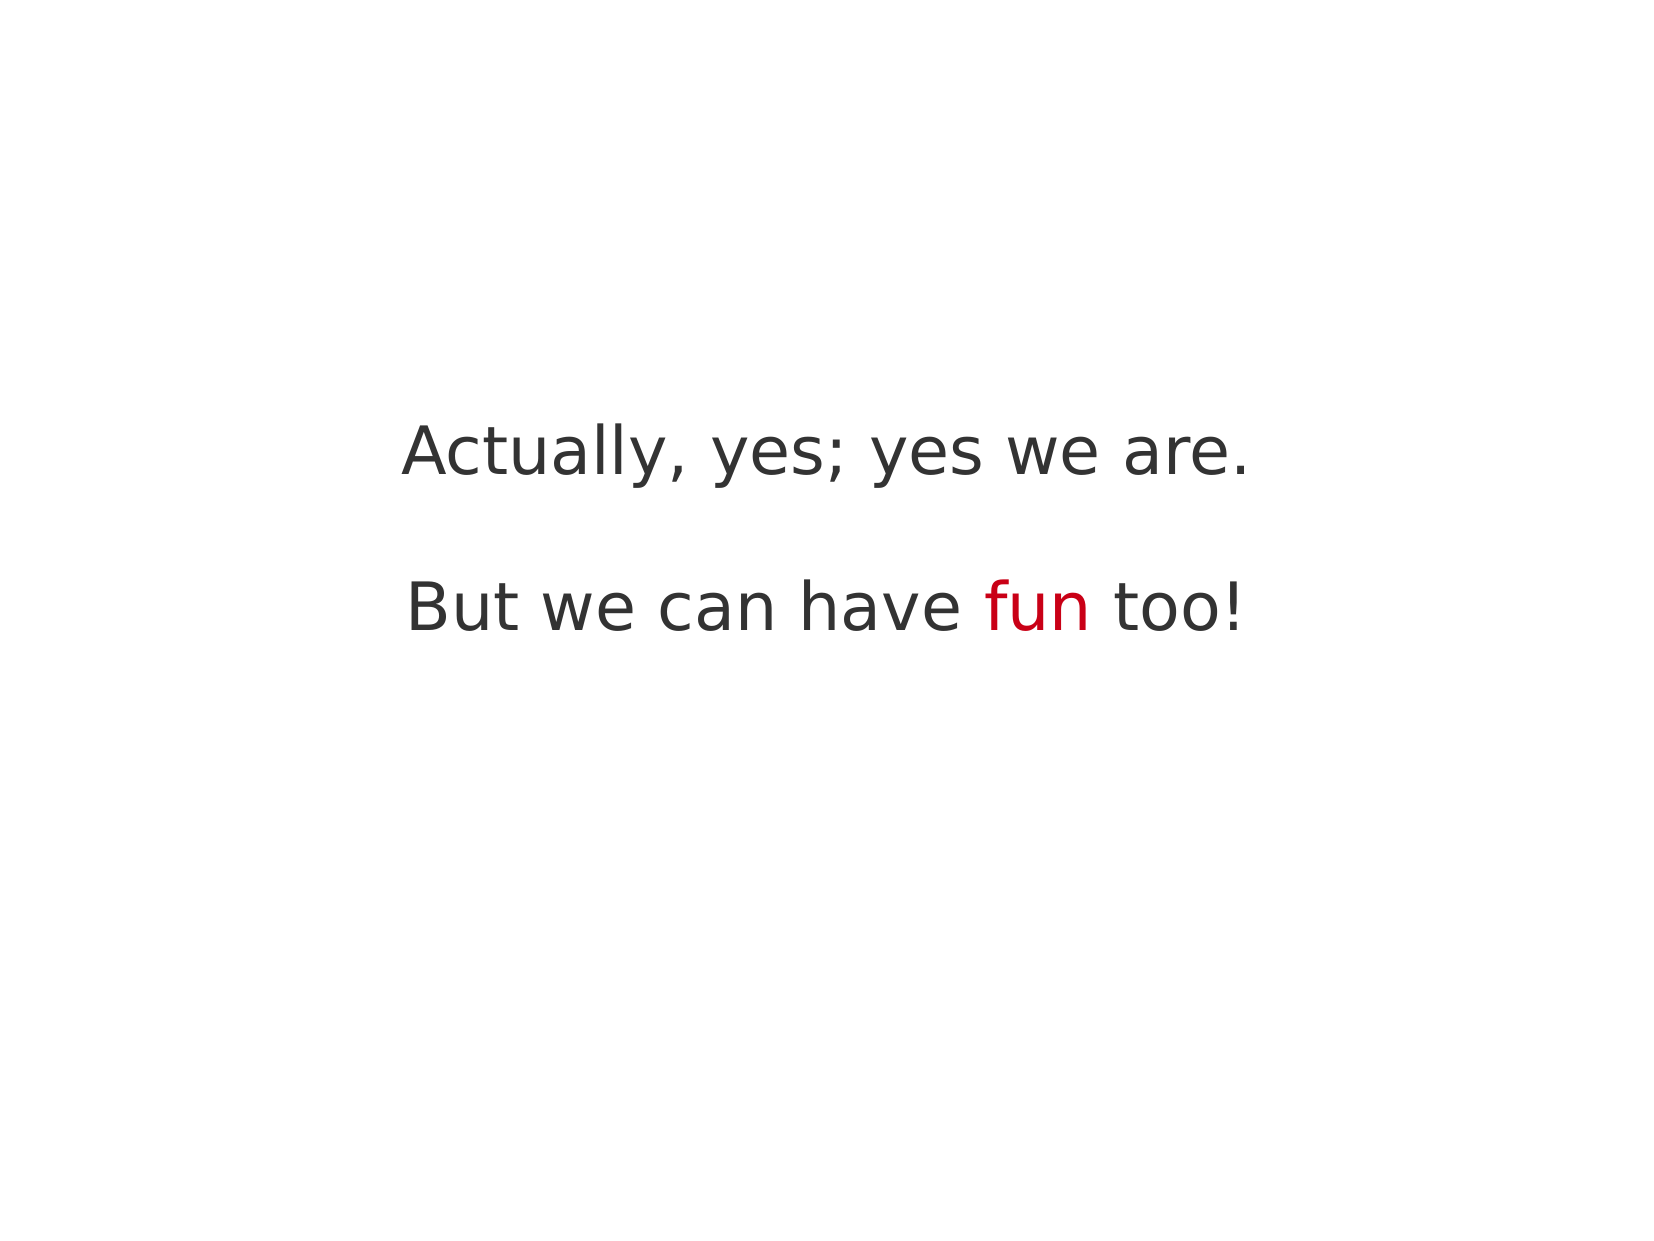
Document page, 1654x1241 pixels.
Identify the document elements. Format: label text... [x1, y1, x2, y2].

subtitle Actually, yes; yes we are. But we can have fun too! [82, 49, 1571, 1109]
